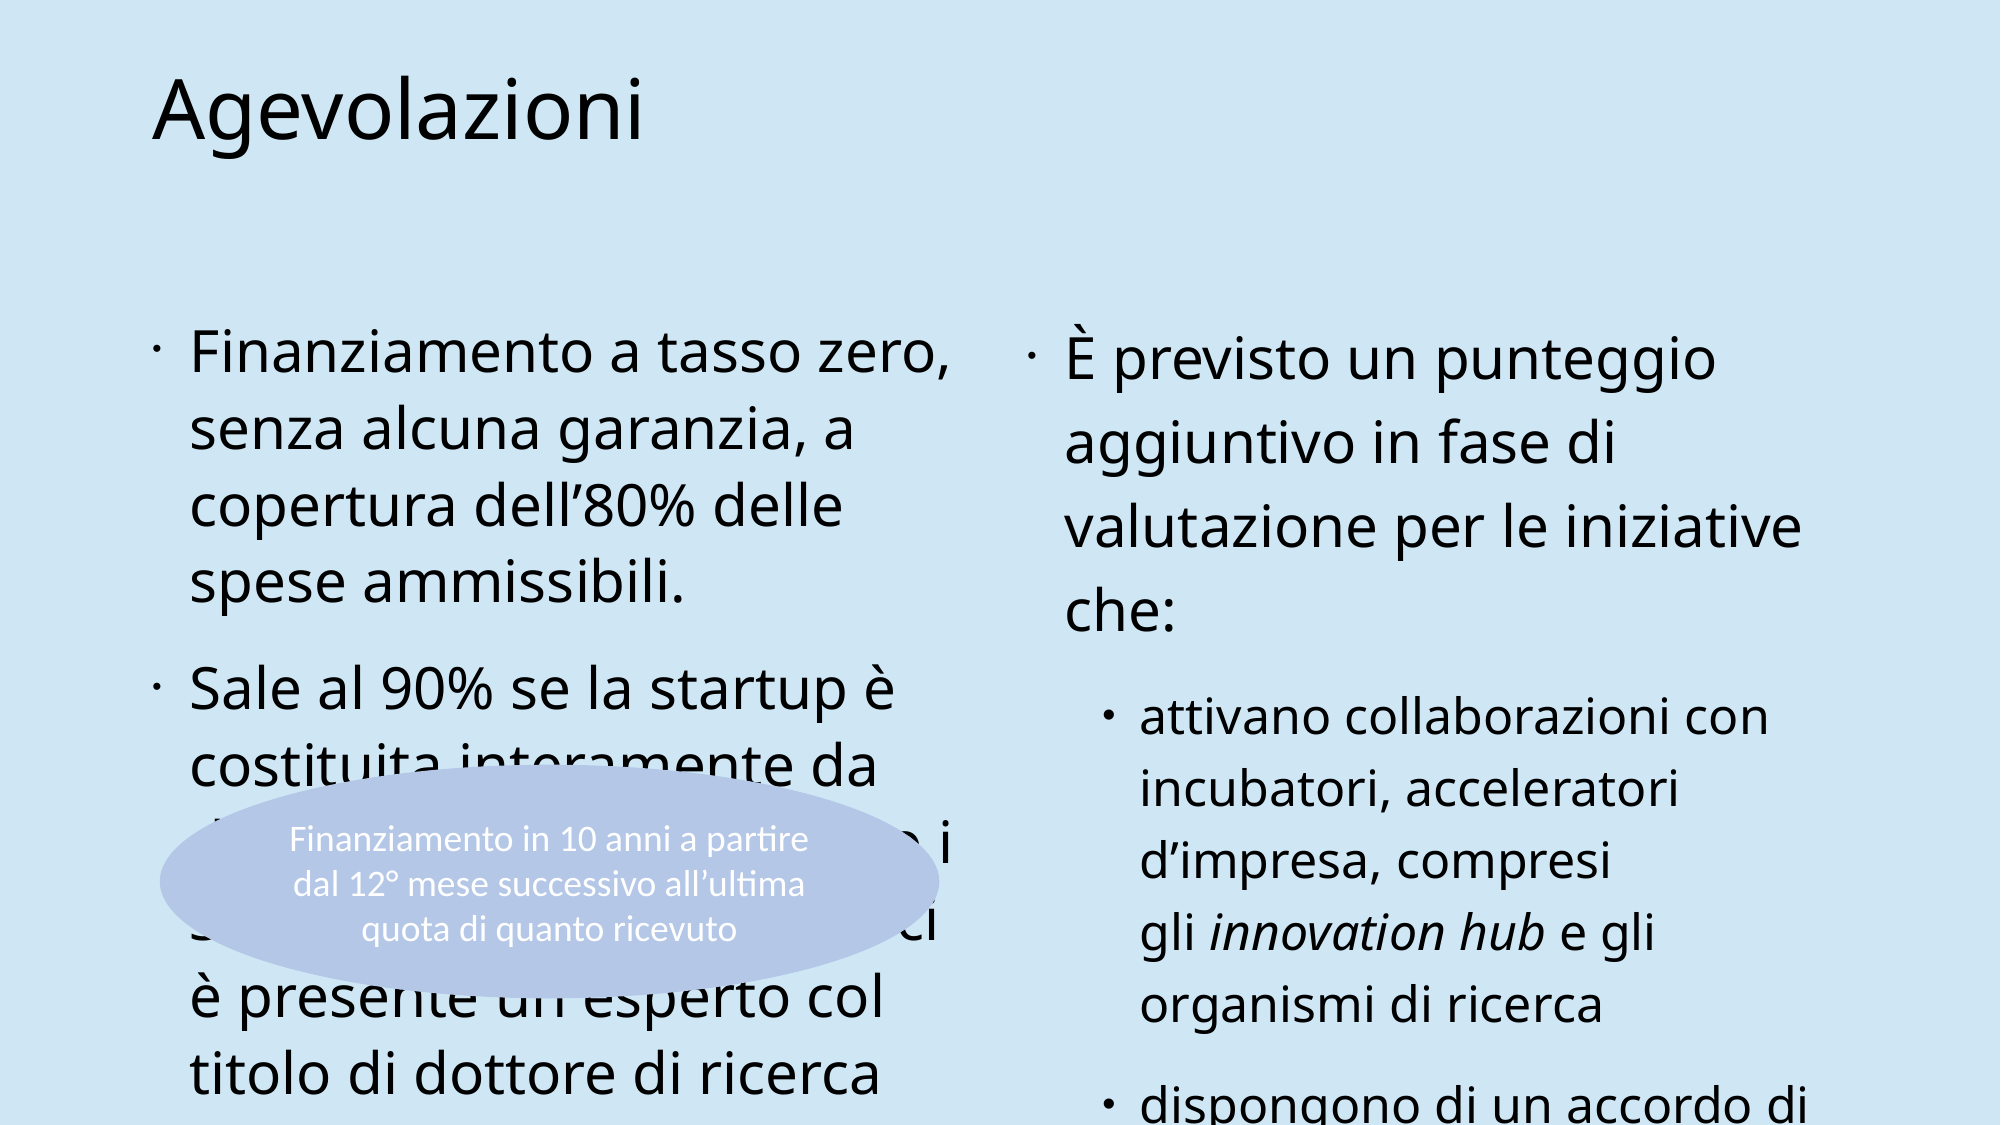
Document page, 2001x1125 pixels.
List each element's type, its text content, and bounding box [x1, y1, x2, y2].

title Agevolazioni [137, 59, 1863, 278]
text_box Finanziamento in 10 anni a partire dal 12° mese successivo all’ultima quota di quanto ricevuto [159, 764, 940, 999]
list È previsto un punteggio aggiuntivo in fase di valutazione per le iniziative che: attivano collaborazioni con incubatori, acceleratori d’impresa, compresi gli innovation hub e gli organismi di ricerca dispongono di un accordo di investimento con un investitore qualificato dispongono del rating di legalità Le startup costituite da meno di un anno possono inoltre contare su servizi di tutoring tecnico-gestionale nella fase di avvio [1012, 299, 1863, 1014]
list Finanziamento a tasso zero, senza alcuna garanzia, a copertura dell’80% delle spese ammissibili. Sale al 90% se la startup è costituita interamente da donne e/o da giovani sotto i 36 anni, oppure se tra i soci è presente un esperto col titolo di dottore di ricerca italiano (o equivalente) che lavora all’estero e vuole rientrare in Italia [137, 299, 988, 1014]
